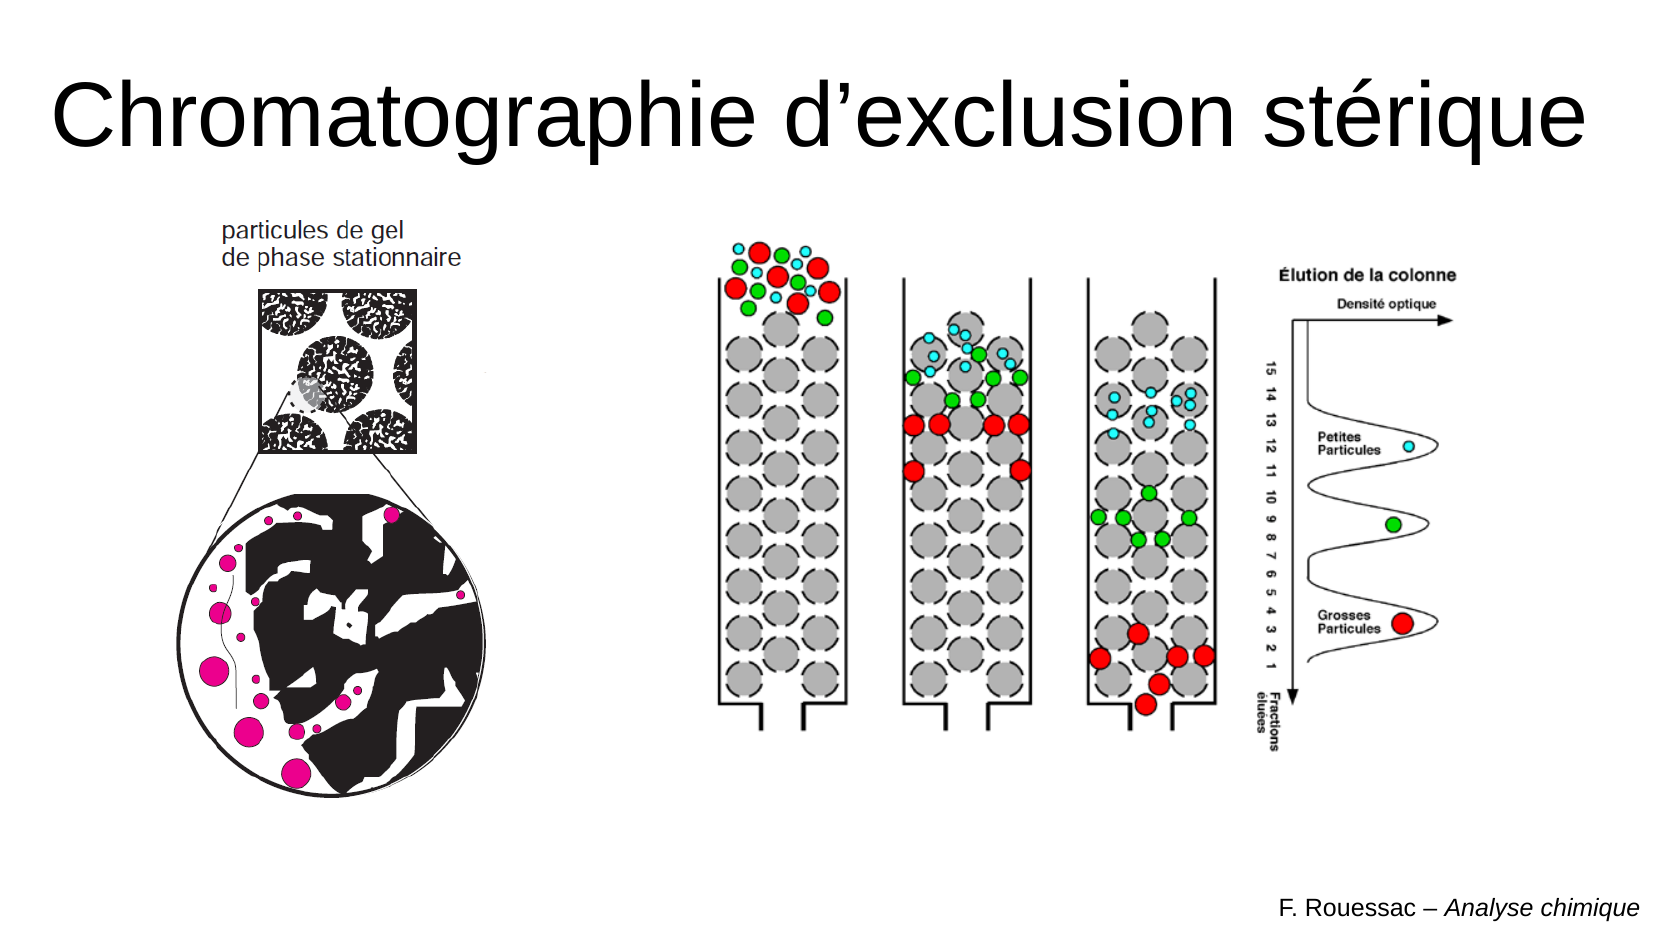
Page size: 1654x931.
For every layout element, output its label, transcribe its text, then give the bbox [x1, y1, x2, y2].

picture [129, 200, 521, 815]
text_box F. Rouessac – Analyse chimique [1263, 885, 1654, 929]
title Chromatographie d’exclusion stérique [47, 12, 1595, 218]
picture [688, 226, 1489, 768]
